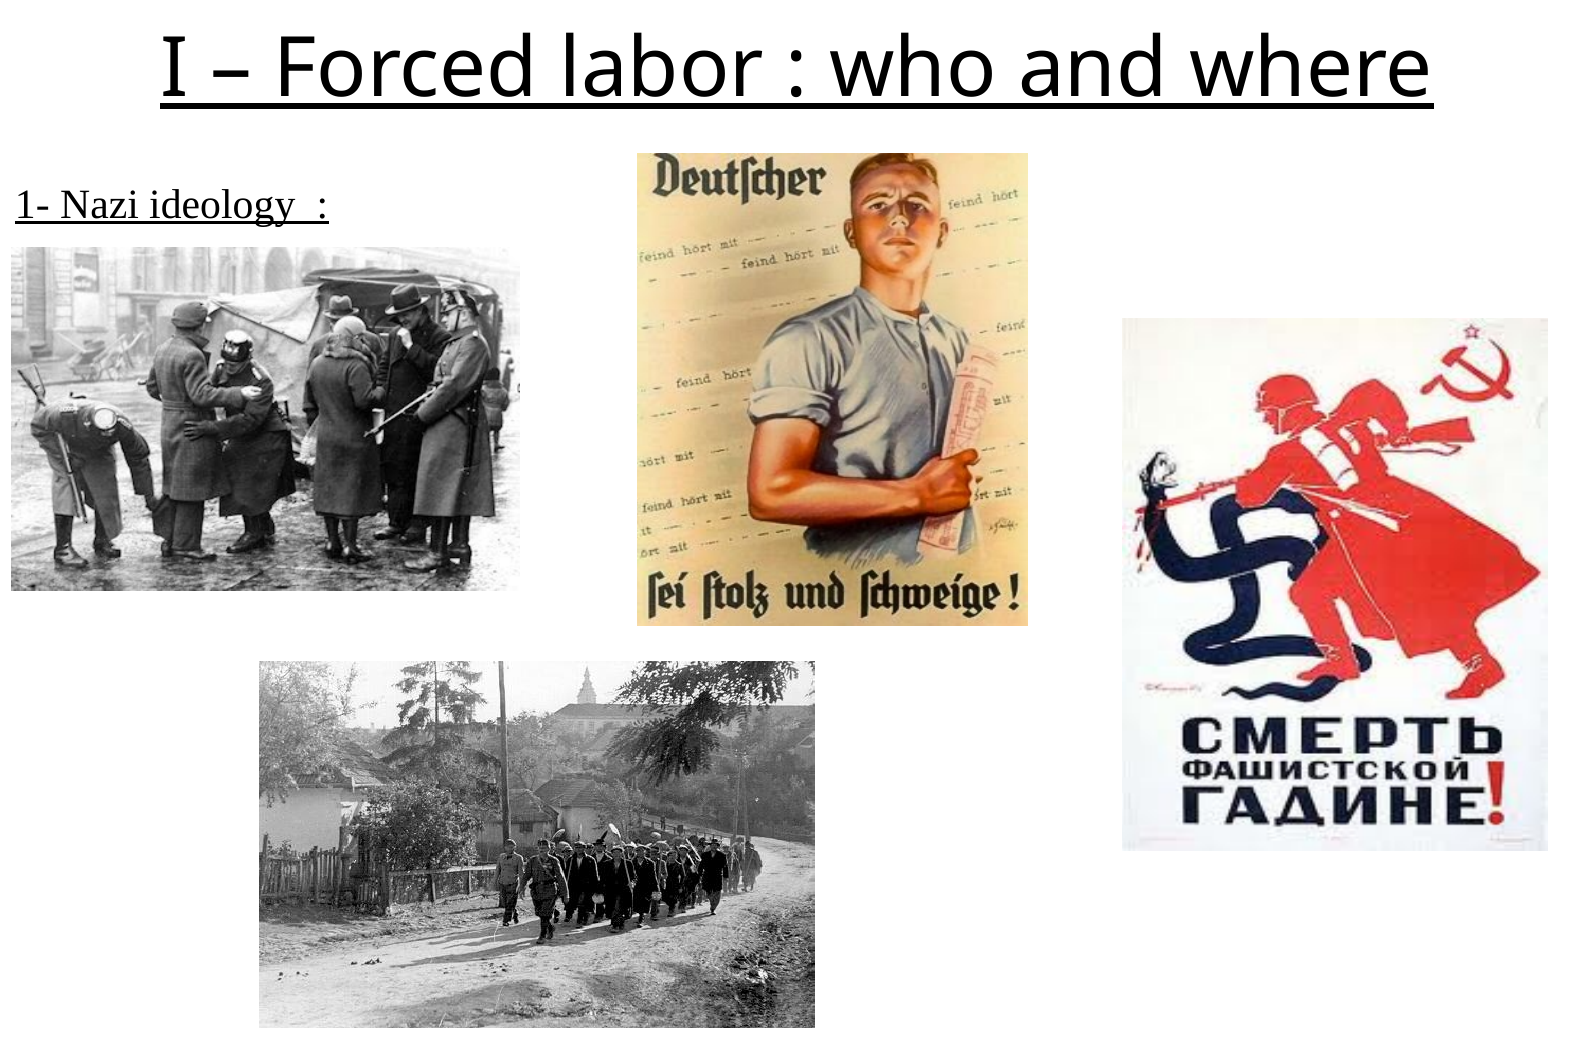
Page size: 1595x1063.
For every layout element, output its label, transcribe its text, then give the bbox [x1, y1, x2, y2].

picture [11, 247, 520, 591]
picture [1122, 318, 1548, 851]
picture [259, 661, 815, 1028]
text_box 1- Nazi ideology : [0, 174, 449, 237]
picture [637, 153, 1028, 626]
text_box I – Forced labor : who and where [0, 0, 1595, 127]
